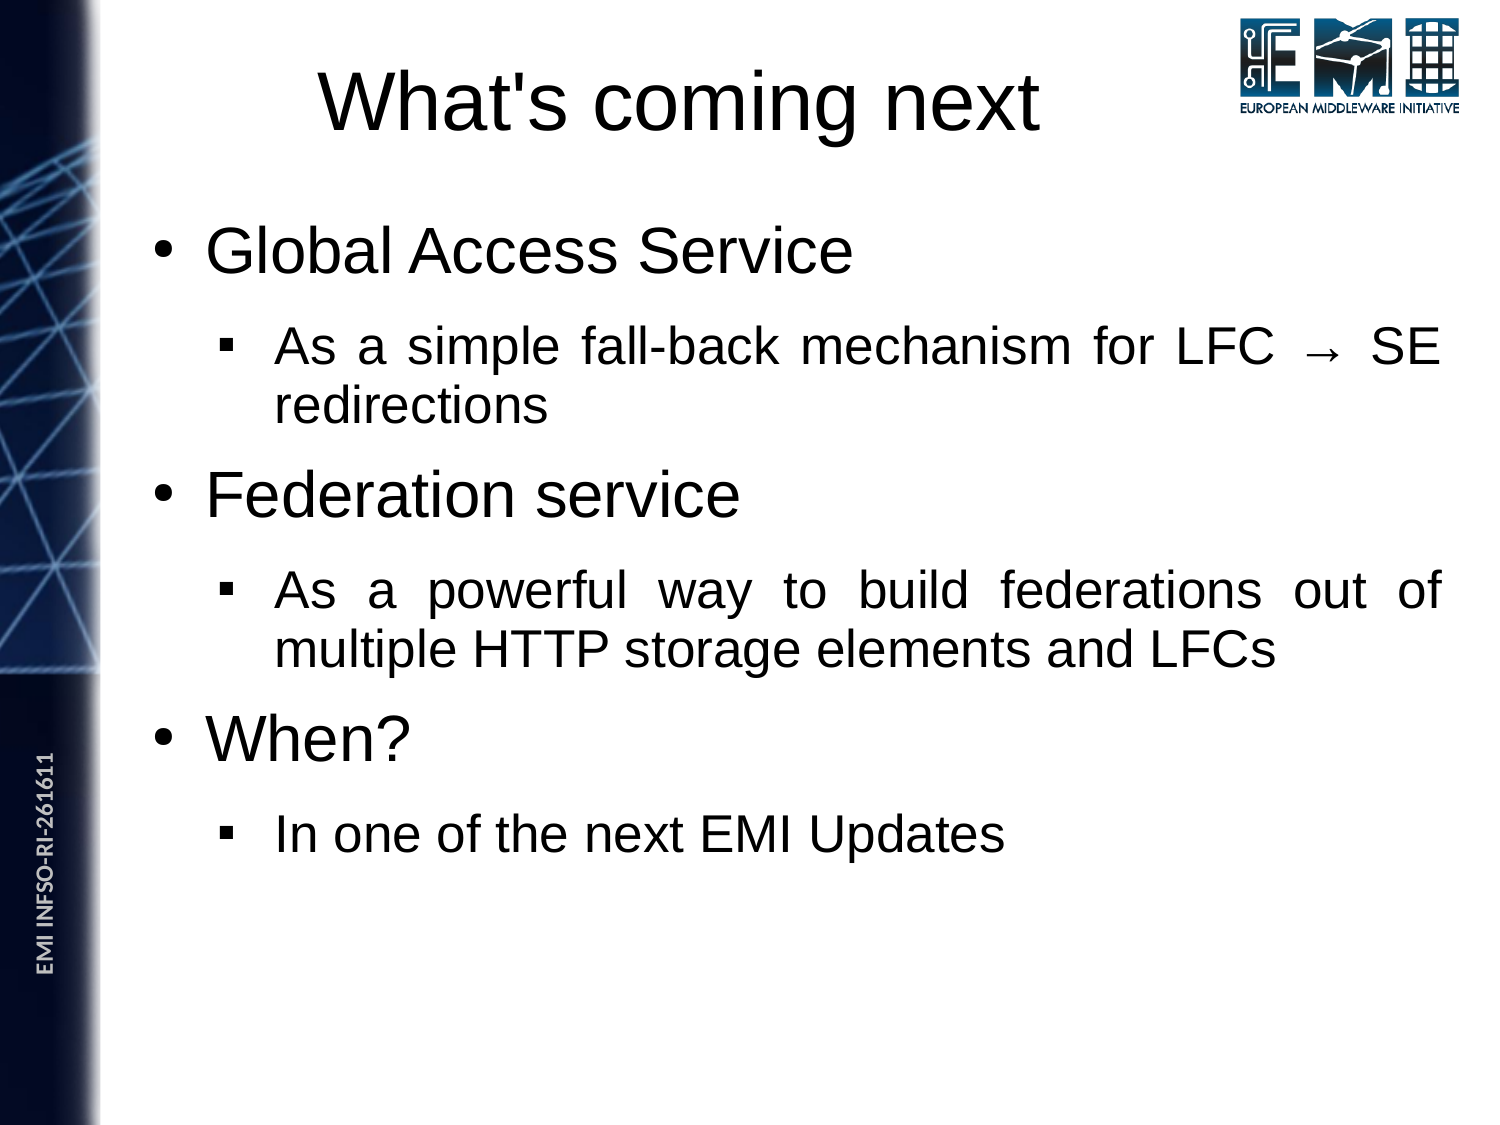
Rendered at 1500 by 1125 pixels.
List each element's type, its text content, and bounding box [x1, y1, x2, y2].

title What's coming next [88, 26, 1270, 178]
list Global Access Service As a simple fall-back mechanism for LFC → SE redirections Federation service As a powerful way to build federations out of multiple HTTP storage elements and LFCs When? In one of the next EMI Updates [135, 214, 1443, 867]
picture [0, 0, 112, 1125]
picture [1191, 2, 1500, 134]
